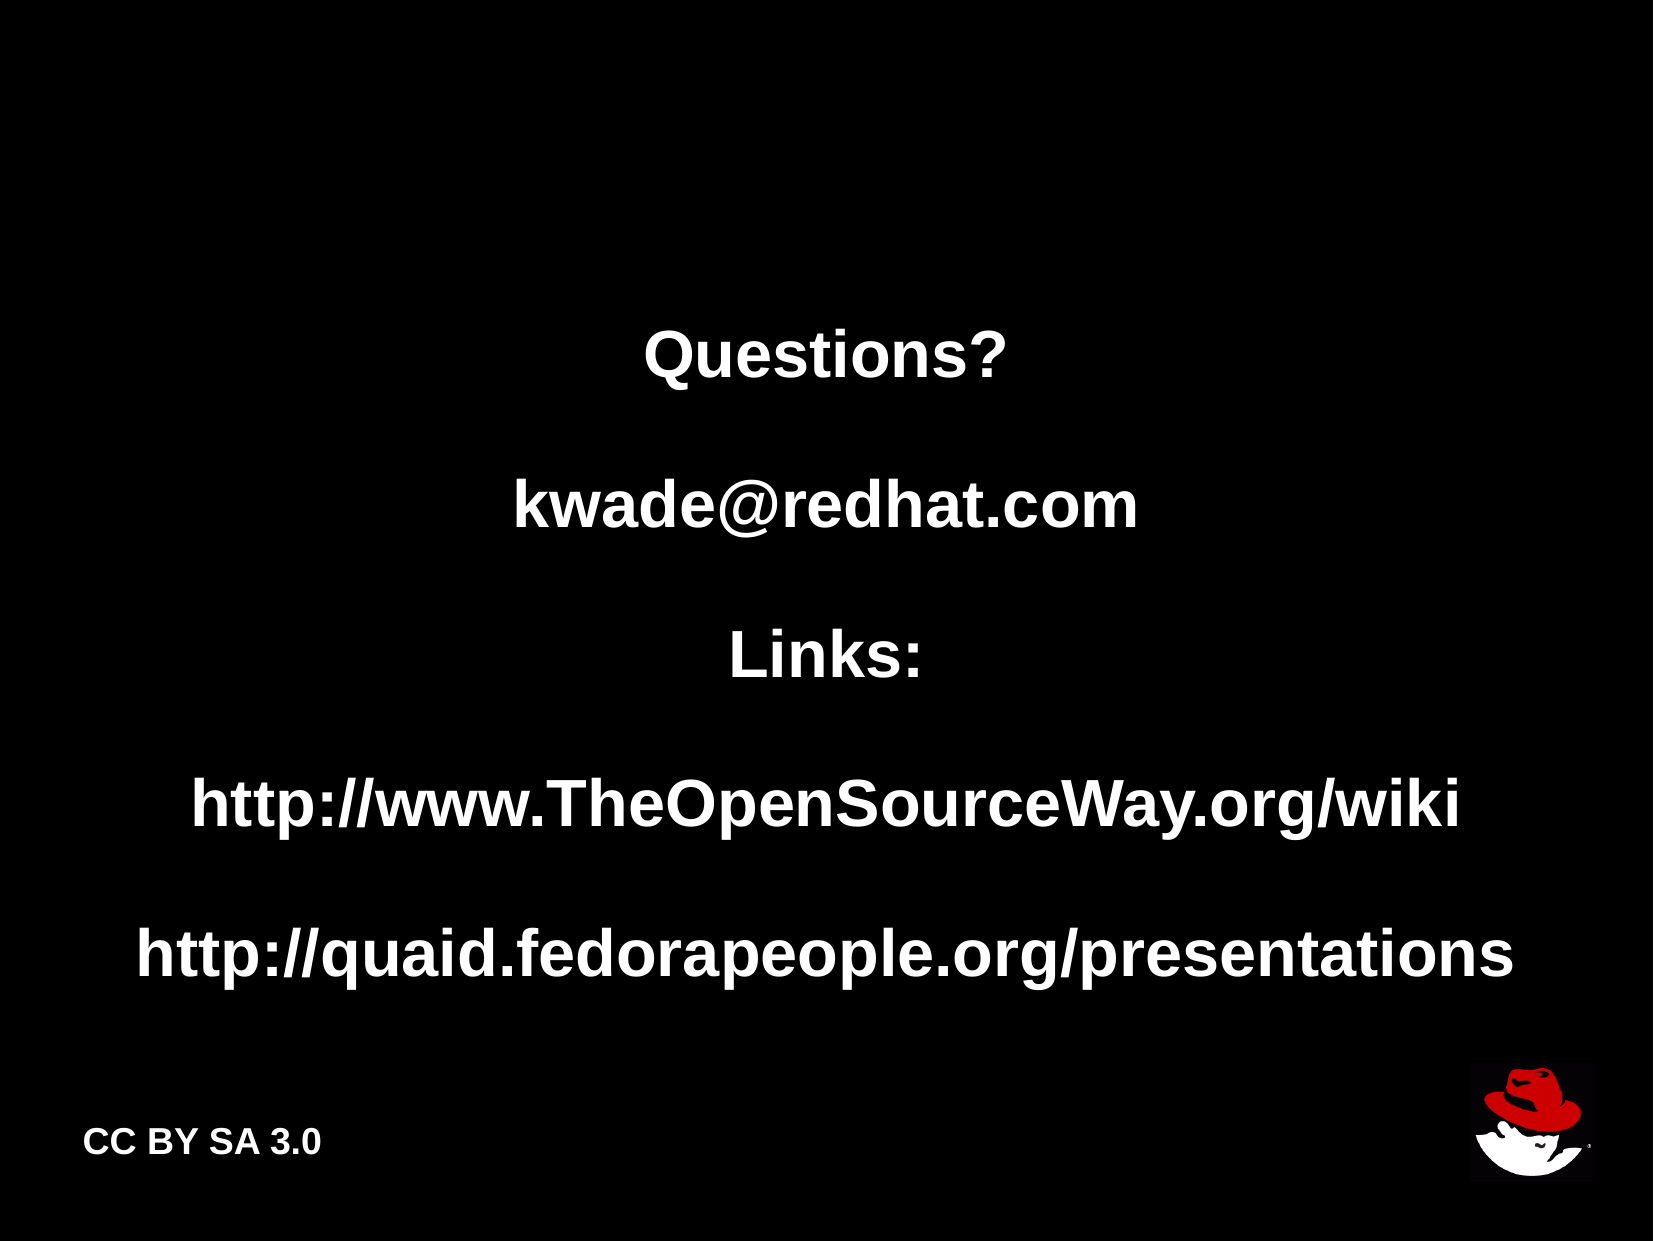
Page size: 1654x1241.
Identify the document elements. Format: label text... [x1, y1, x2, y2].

picture [1470, 1063, 1594, 1182]
subtitle Questions? kwade@redhat.com Links: http://www.TheOpenSourceWay.org/wiki http://quaid.fedorapeople.org/presentations [82, 49, 1571, 1109]
text_box CC BY SA 3.0 [82, 1109, 1571, 1174]
